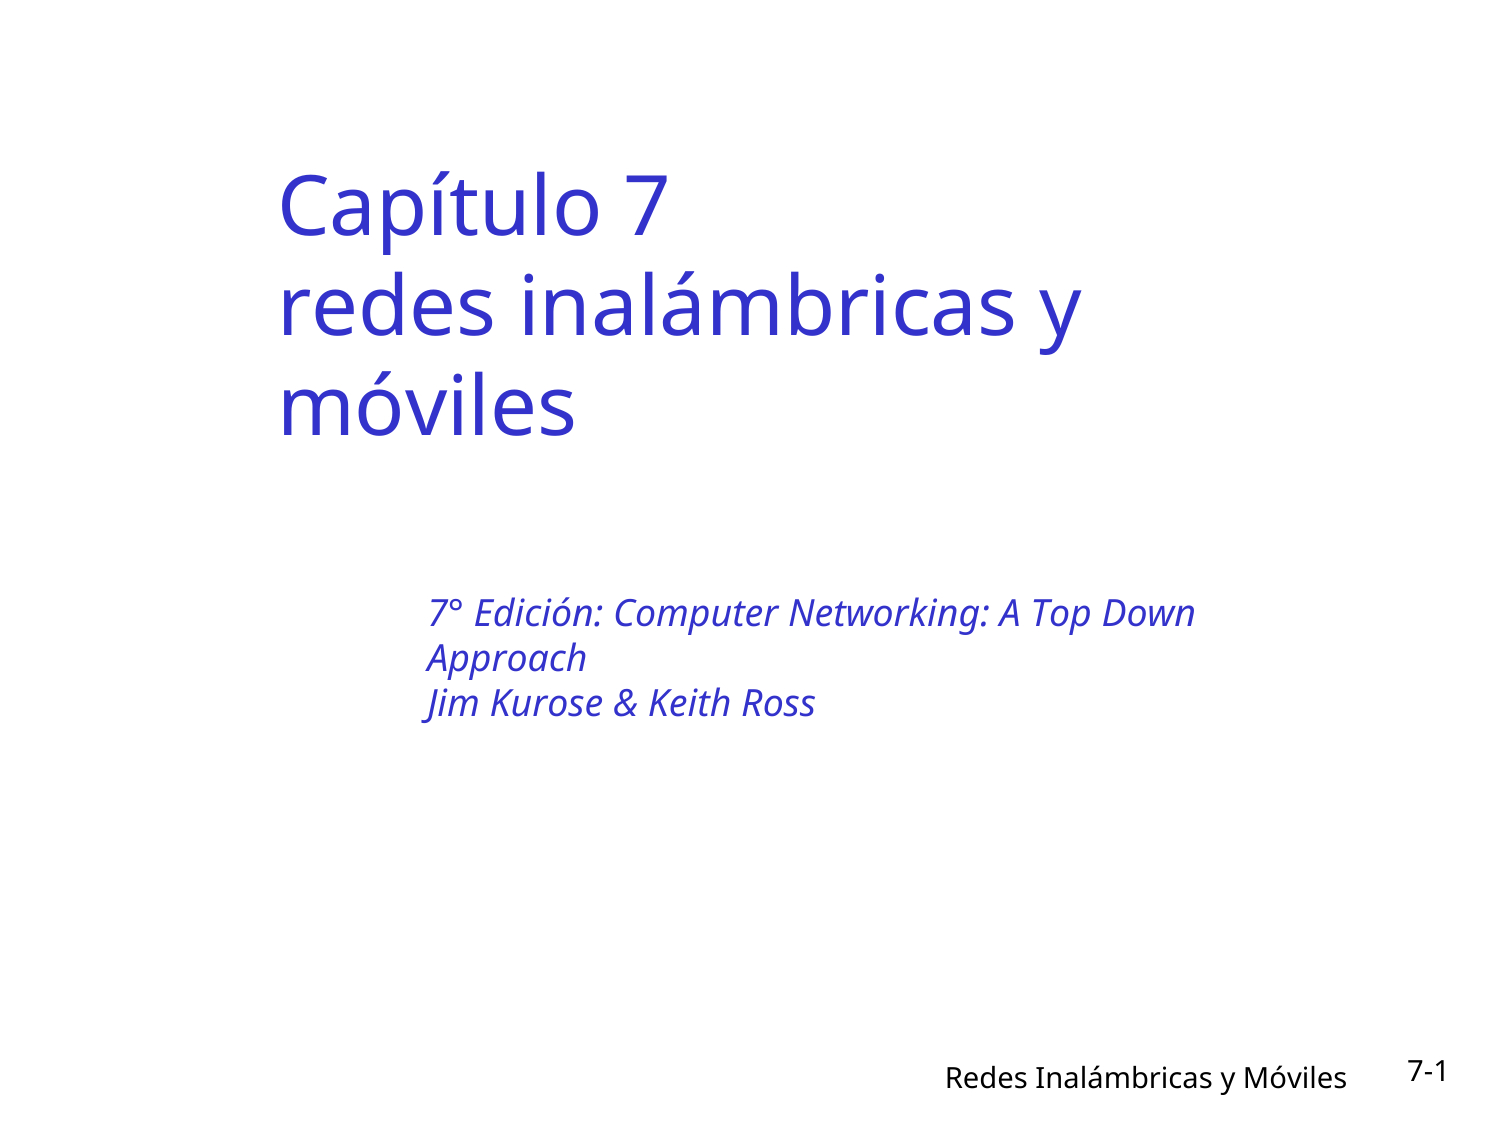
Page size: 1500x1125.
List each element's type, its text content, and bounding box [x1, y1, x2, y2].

text_box 7° Edición: Computer Networking: A Top Down Approach Jim Kurose & Keith Ross [412, 524, 1238, 788]
text_box Capítulo 7 redes inalámbricas y móviles [262, 149, 1208, 454]
